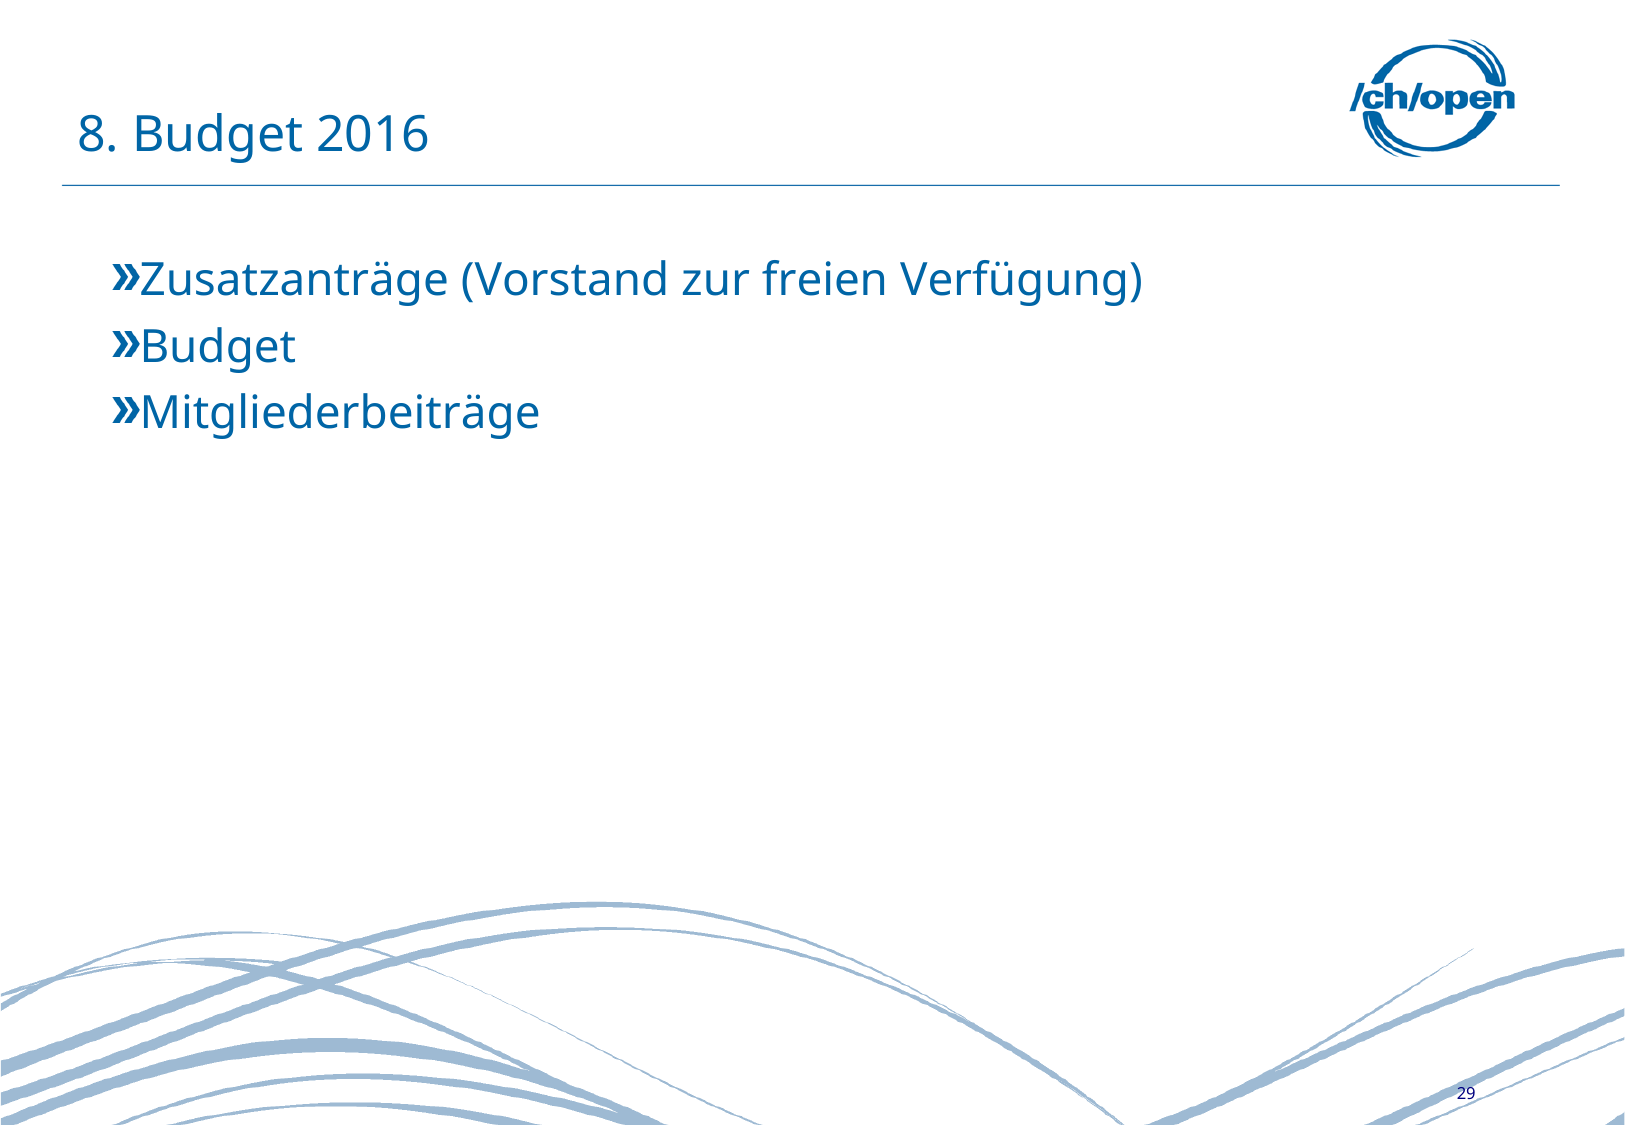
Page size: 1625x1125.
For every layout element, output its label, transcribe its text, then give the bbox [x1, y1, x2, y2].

title 8. Budget 2016 [62, 67, 1325, 196]
list Zusatzanträge (Vorstand zur freien Verfügung) Budget Mitgliederbeiträge [112, 249, 1565, 1000]
